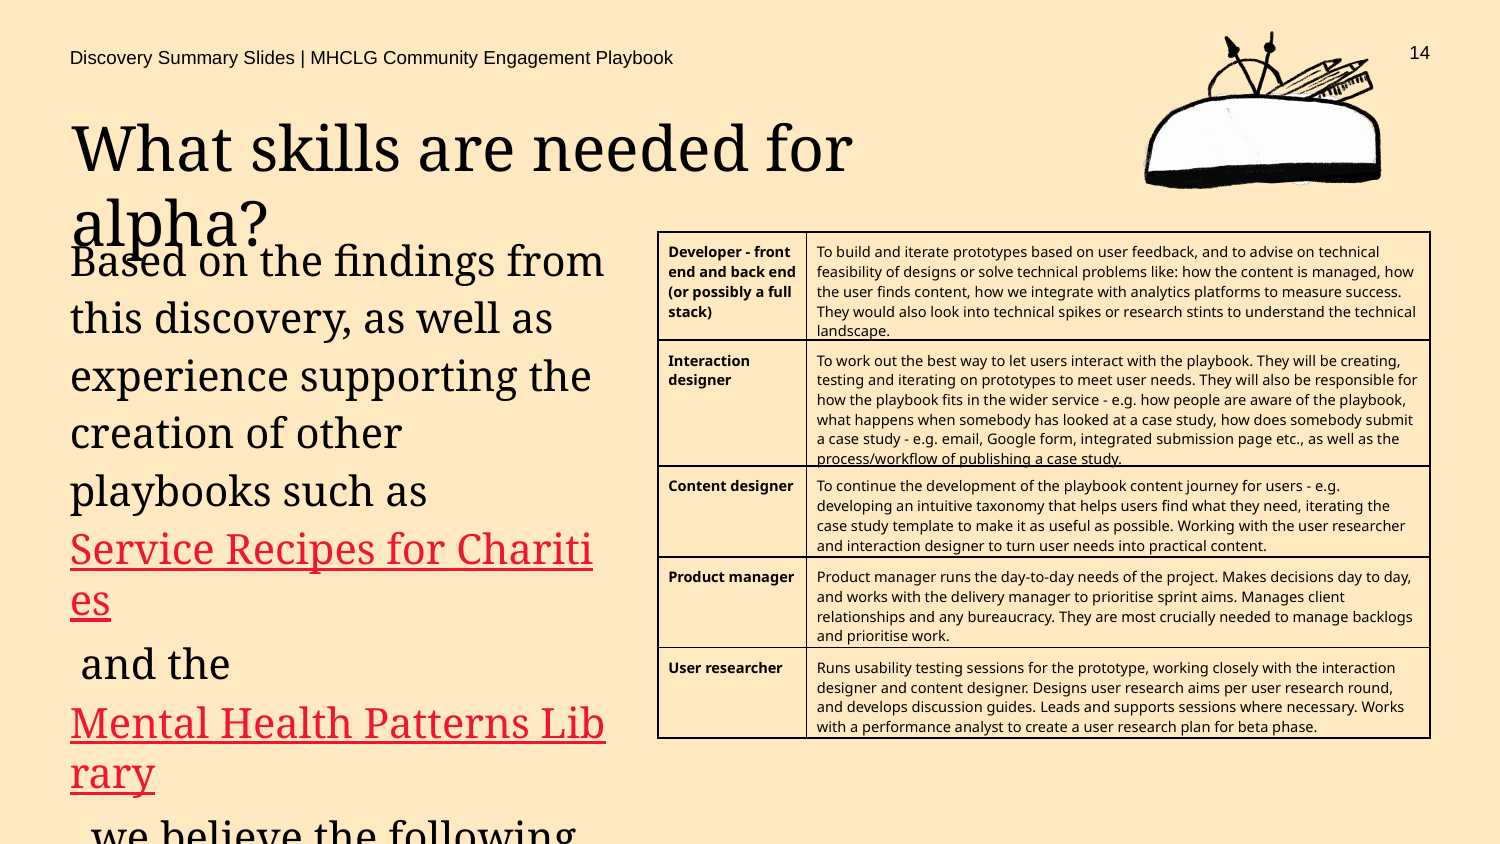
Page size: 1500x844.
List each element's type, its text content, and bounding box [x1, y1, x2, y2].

table_cell Interaction designer [659, 341, 806, 465]
table_cell Content designer [659, 467, 806, 556]
text_box Based on the findings from this discovery, as well as experience supporting the creation of other playbooks such as Service Recipes for Charities and the Mental Health Patterns Library, we believe the following skills will be needed for alpha: [69, 227, 611, 844]
table_cell To continue the development of the playbook content journey for users - e.g. developing an intuitive taxonomy that helps users find what they need, iterating the case study template to make it as useful as possible. Working with the user researcher and interaction designer to turn user needs into practical content. [807, 467, 1429, 556]
picture [1047, 0, 1474, 328]
table_cell To work out the best way to let users interact with the playbook. They will be creating, testing and iterating on prototypes to meet user needs. They will also be responsible for how the playbook fits in the wider service - e.g. how people are aware of the playbook, what happens when somebody has looked at a case study, how does somebody submit a case study - e.g. email, Google form, integrated submission page etc., as well as the process/workflow of publishing a case study. [807, 341, 1429, 465]
text_box Discovery Summary Slides | MHCLG Community Engagement Playbook [69, 45, 1047, 69]
table_cell Product manager runs the day-to-day needs of the project. Makes decisions day to day, and works with the delivery manager to prioritise sprint aims. Manages client relationships and any bureaucracy. They are most crucially needed to manage backlogs and prioritise work. [807, 558, 1429, 647]
table_header To build and iterate prototypes based on user feedback, and to advise on technical feasibility of designs or solve technical problems like: how the content is managed, how the user finds content, how we integrate with analytics platforms to measure success. They would also look into technical spikes or research stints to understand the technical landscape. [807, 233, 1429, 339]
table_cell Product manager [659, 558, 806, 647]
table_cell Runs usability testing sessions for the prototype, working closely with the interaction designer and content designer. Designs user research aims per user research round, and develops discussion guides. Leads and supports sessions where necessary. Works with a performance analyst to create a user research plan for beta phase. [807, 648, 1429, 737]
table_cell User researcher [659, 648, 806, 737]
table_header Developer - front end and back end (or possibly a full stack) [659, 233, 806, 339]
text_box What skills are needed for alpha? [71, 94, 1047, 425]
